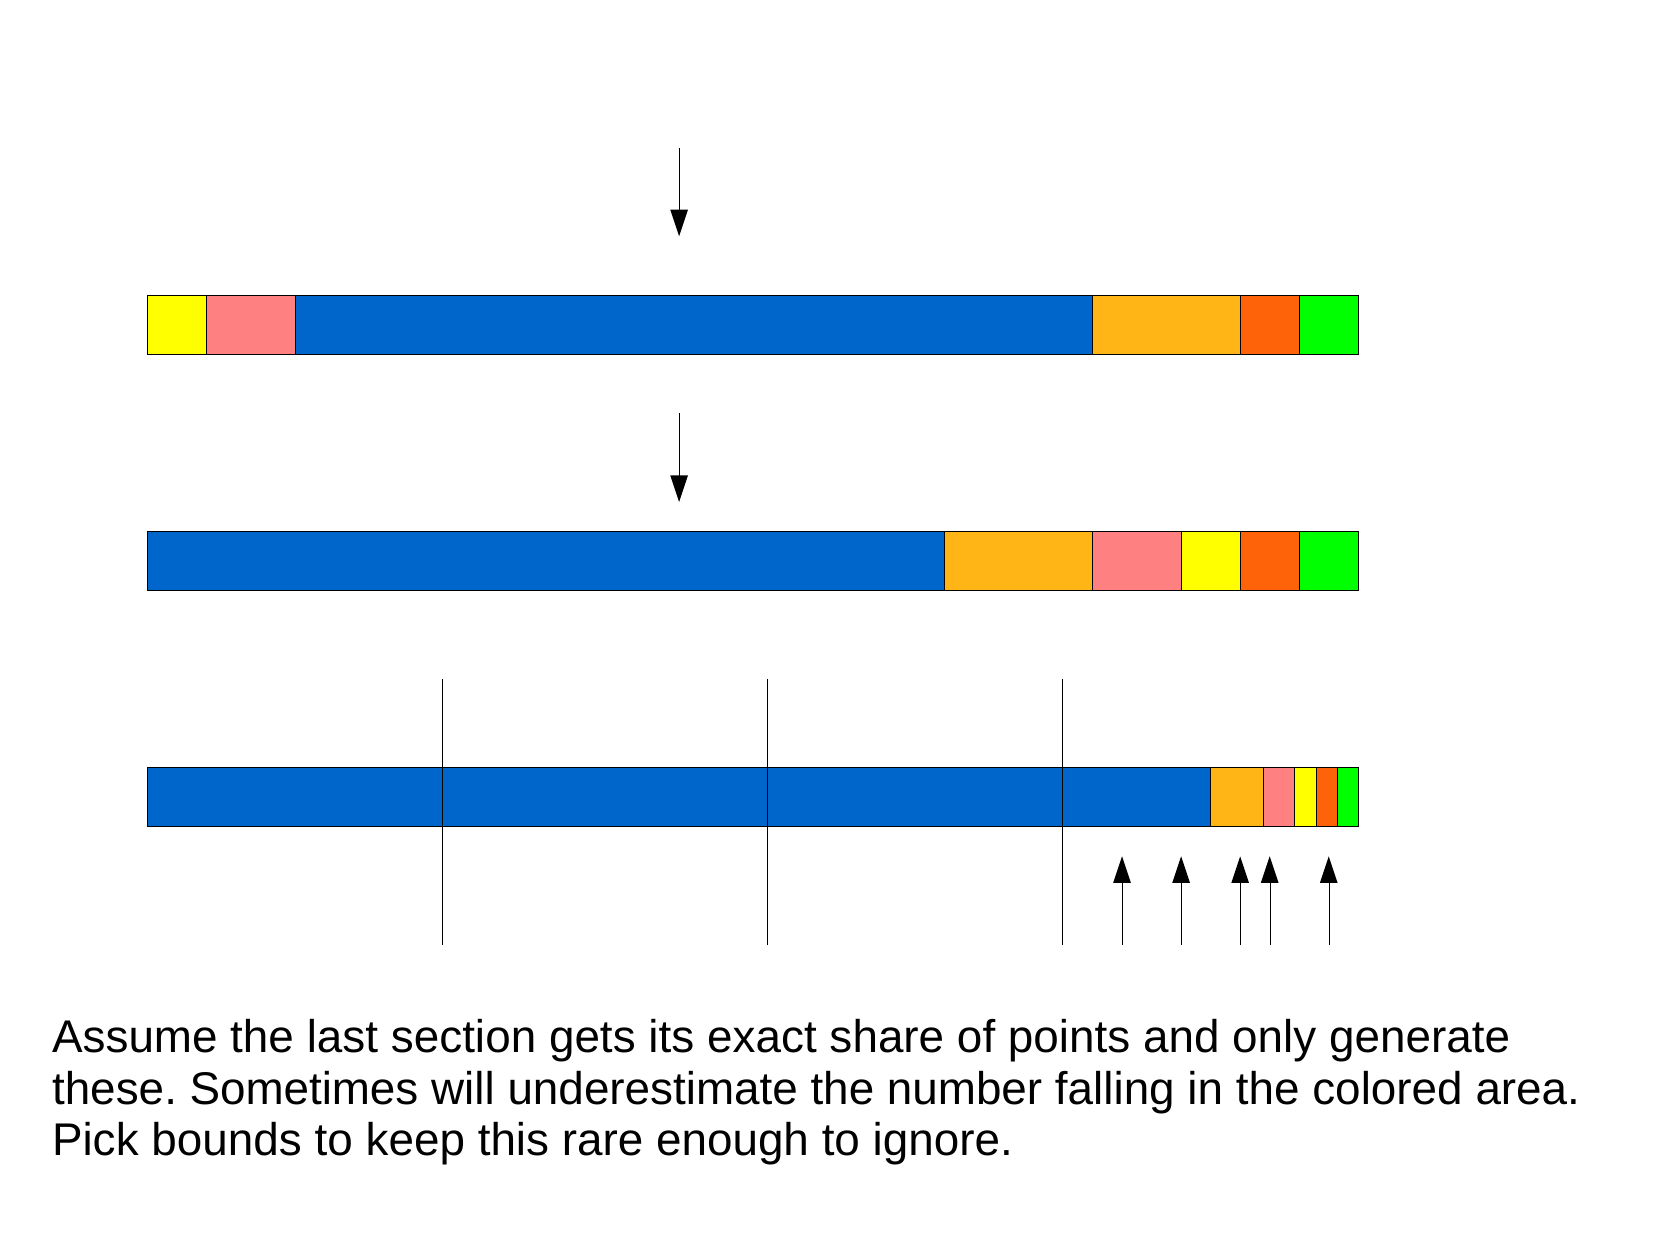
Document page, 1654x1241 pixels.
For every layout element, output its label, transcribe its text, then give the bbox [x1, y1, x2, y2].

text_box [147, 767, 442, 827]
text_box Assume the last section gets its exact share of points and only generate these. Sometimes will underestimate the number falling in the colored area. Pick bounds to keep this rare enough to ignore. [37, 1003, 1595, 1190]
text_box [147, 295, 1359, 355]
text_box [768, 767, 1062, 827]
text_box [1063, 767, 1359, 827]
text_box [443, 767, 767, 827]
text_box [147, 531, 1359, 591]
